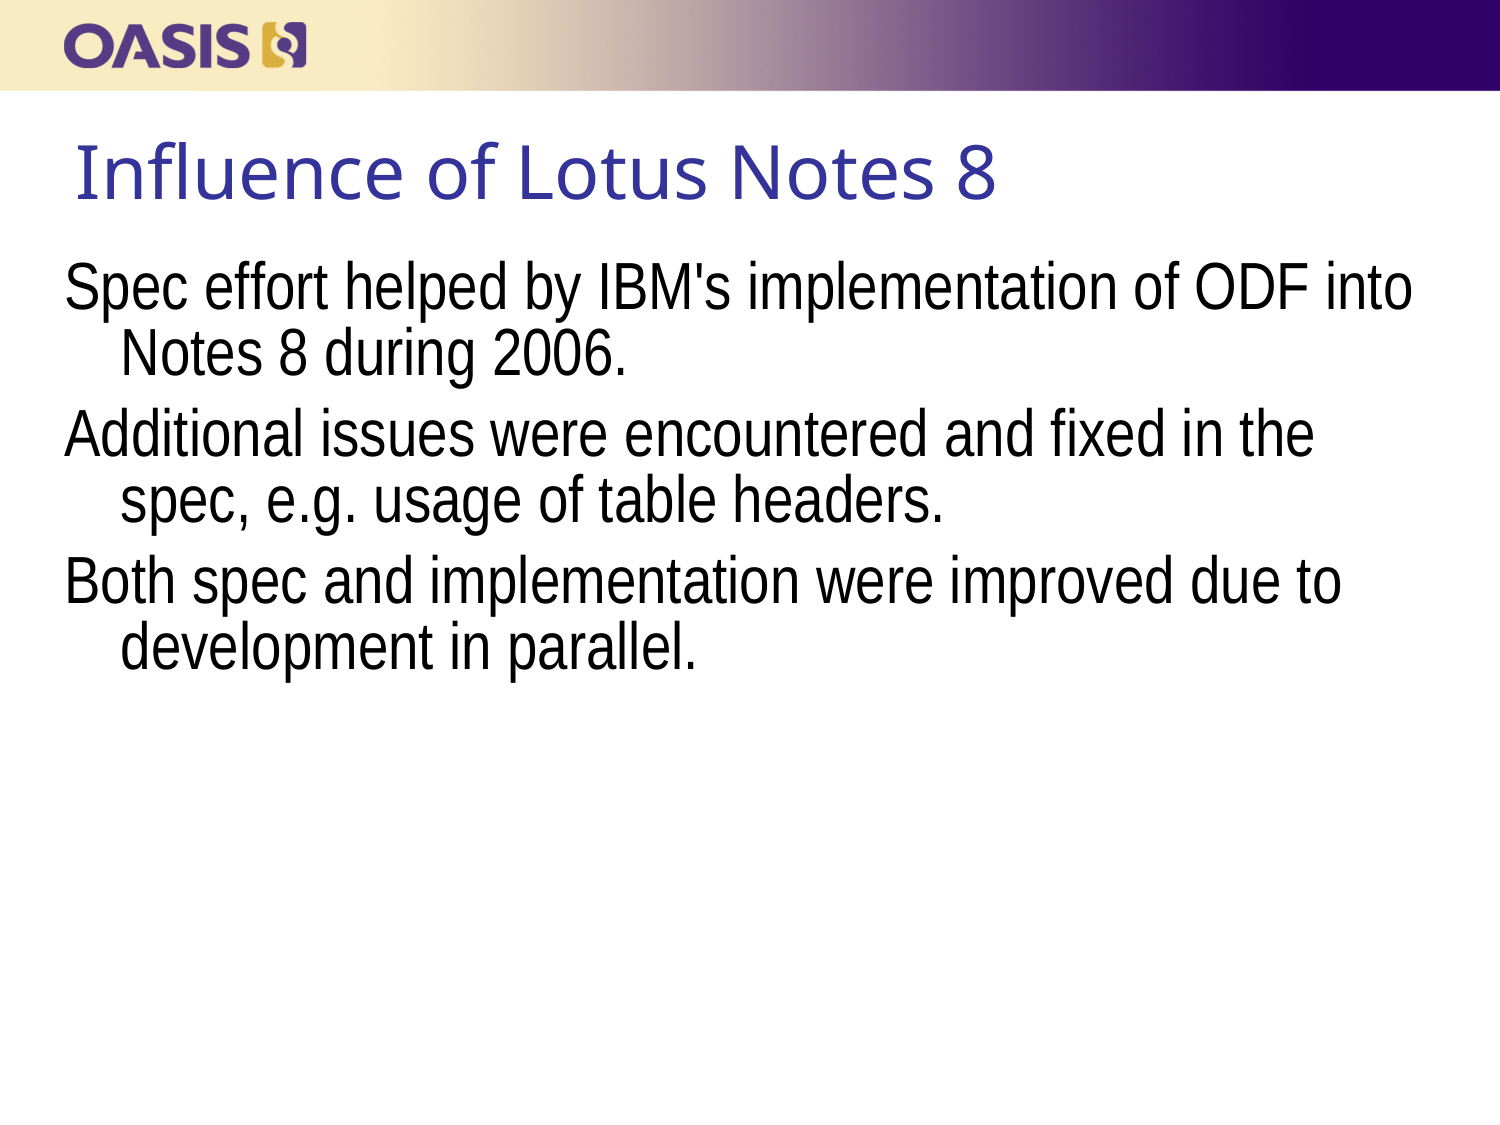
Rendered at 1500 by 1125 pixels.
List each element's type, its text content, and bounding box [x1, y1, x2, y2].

list Spec effort helped by IBM's implementation of ODF into Notes 8 during 2006. Additional issues were encountered and fixed in the spec, e.g. usage of table headers. Both spec and implementation were improved due to development in parallel. [64, 257, 1460, 1017]
title Influence of Lotus Notes 8 [75, 121, 1438, 229]
picture [0, 0, 1500, 1125]
